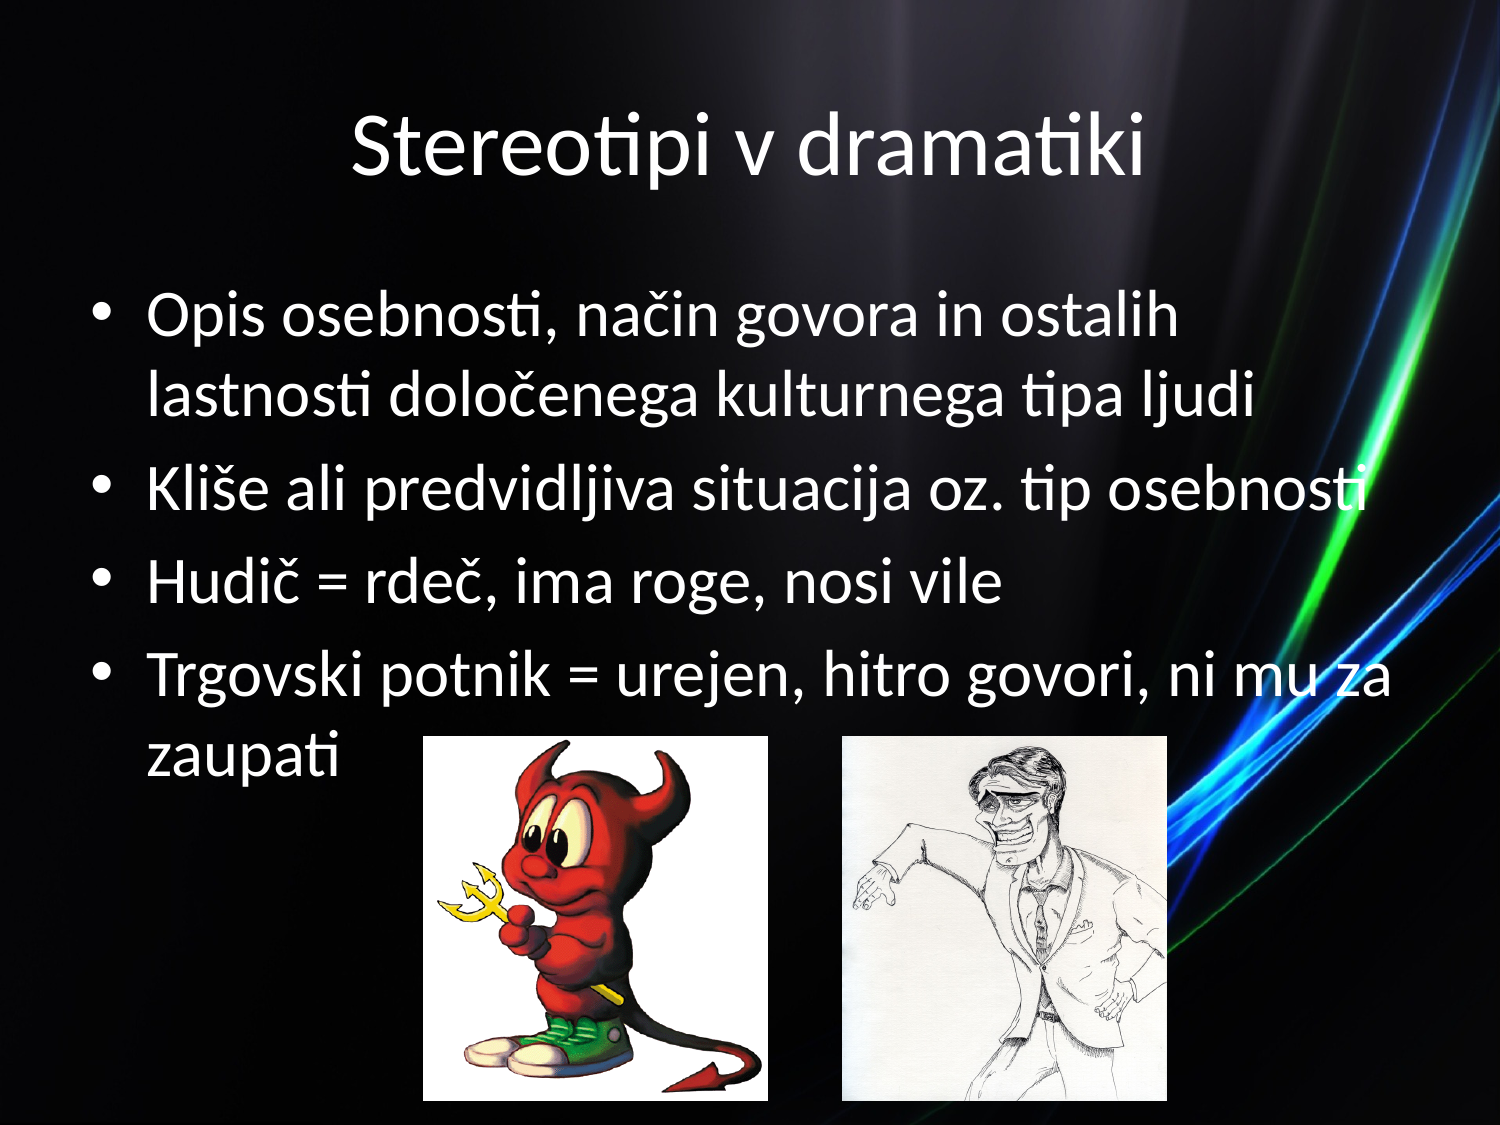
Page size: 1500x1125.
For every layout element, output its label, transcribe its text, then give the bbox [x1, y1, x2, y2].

picture [0, 0, 1500, 1125]
list Opis osebnosti, način govora in ostalih lastnosti določenega kulturnega tipa ljudi Kliše ali predvidljiva situacija oz. tip osebnosti Hudič = rdeč, ima roge, nosi vile Trgovski potnik = urejen, hitro govori, ni mu za zaupati [75, 262, 1425, 1005]
title Stereotipi v dramatiki [75, 45, 1425, 233]
